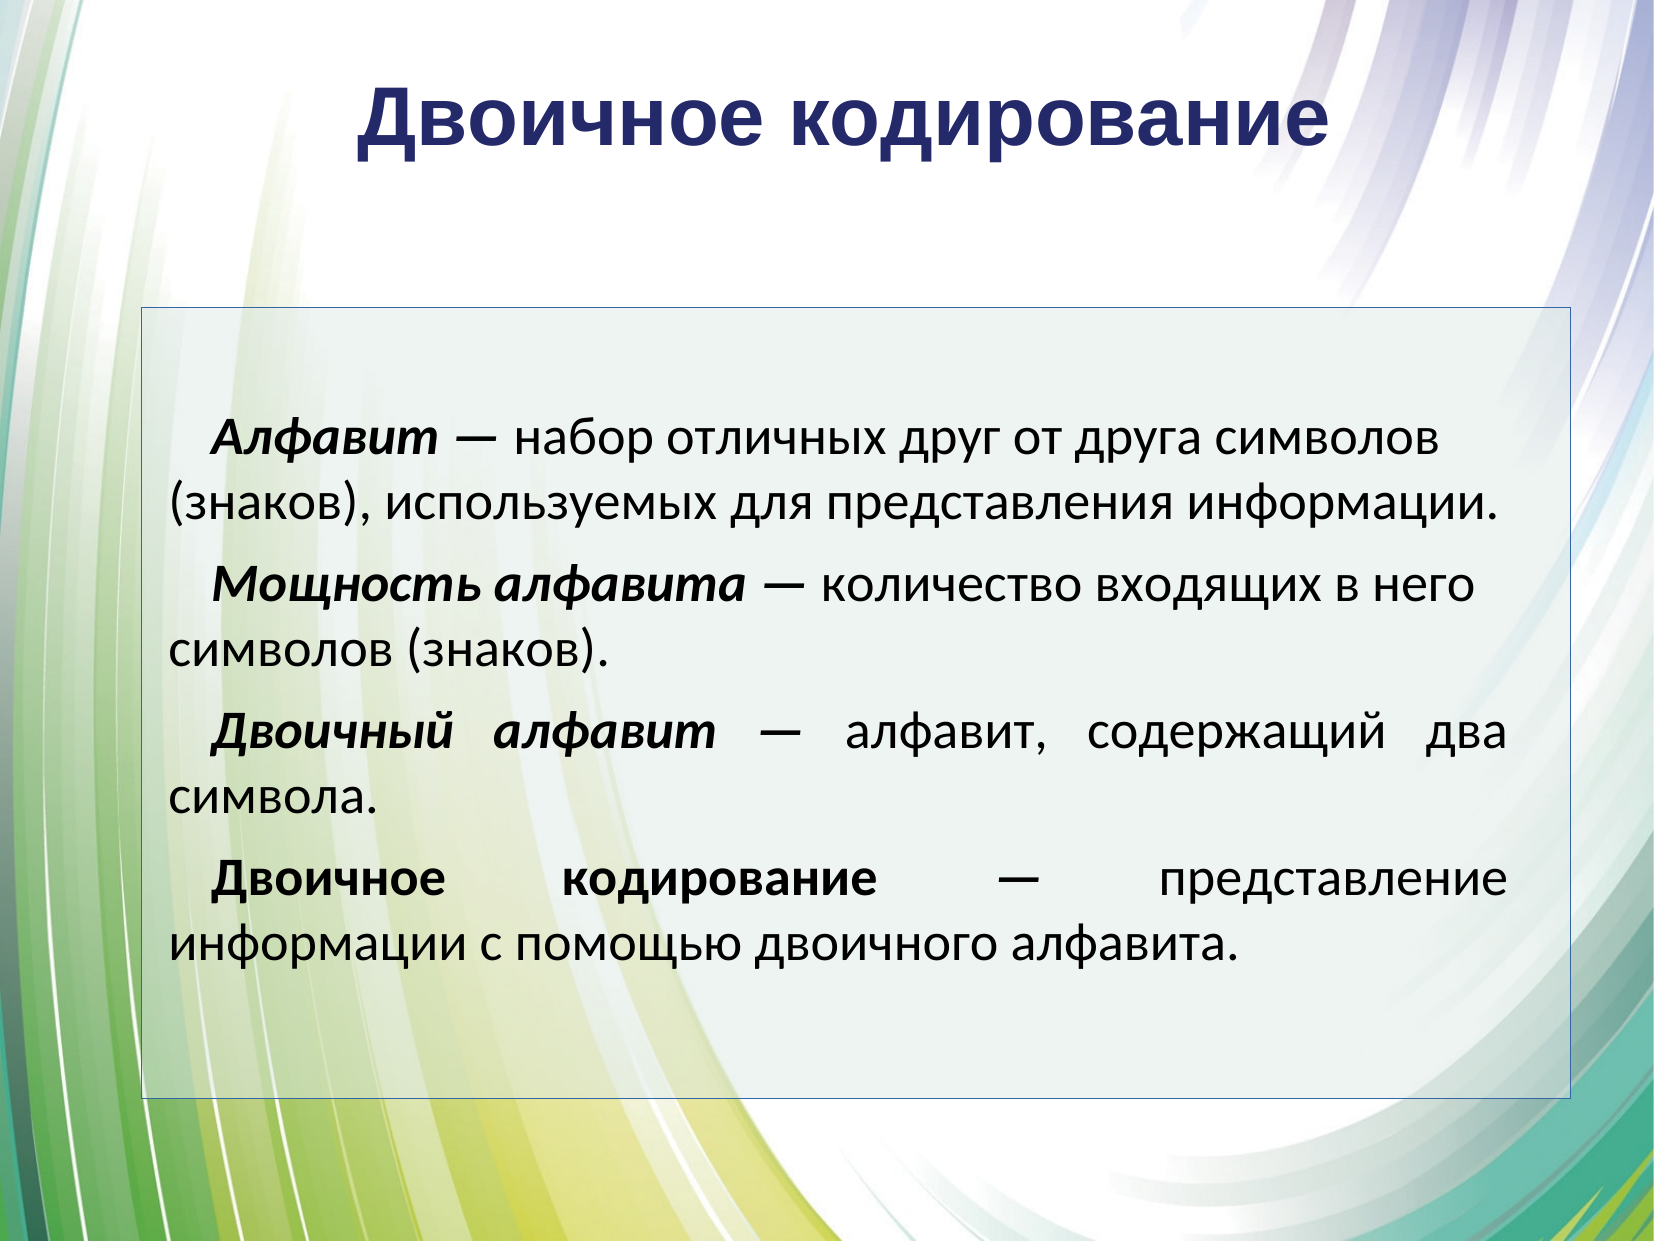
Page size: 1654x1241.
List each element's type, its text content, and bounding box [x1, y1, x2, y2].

text_box Двоичное кодирование [342, 47, 1654, 178]
picture [0, 0, 1654, 1241]
text_box [141, 307, 1571, 1099]
text_box Алфавит — набор отличных друг от друга символов (знаков), используемых для представления информации. Мощность алфавита — количество входящих в него символов (знаков). Двоичный алфавит — алфавит, содержащий два символа. Двоичное кодирование — представление информации с помощью двоичного алфавита. [153, 392, 1524, 980]
